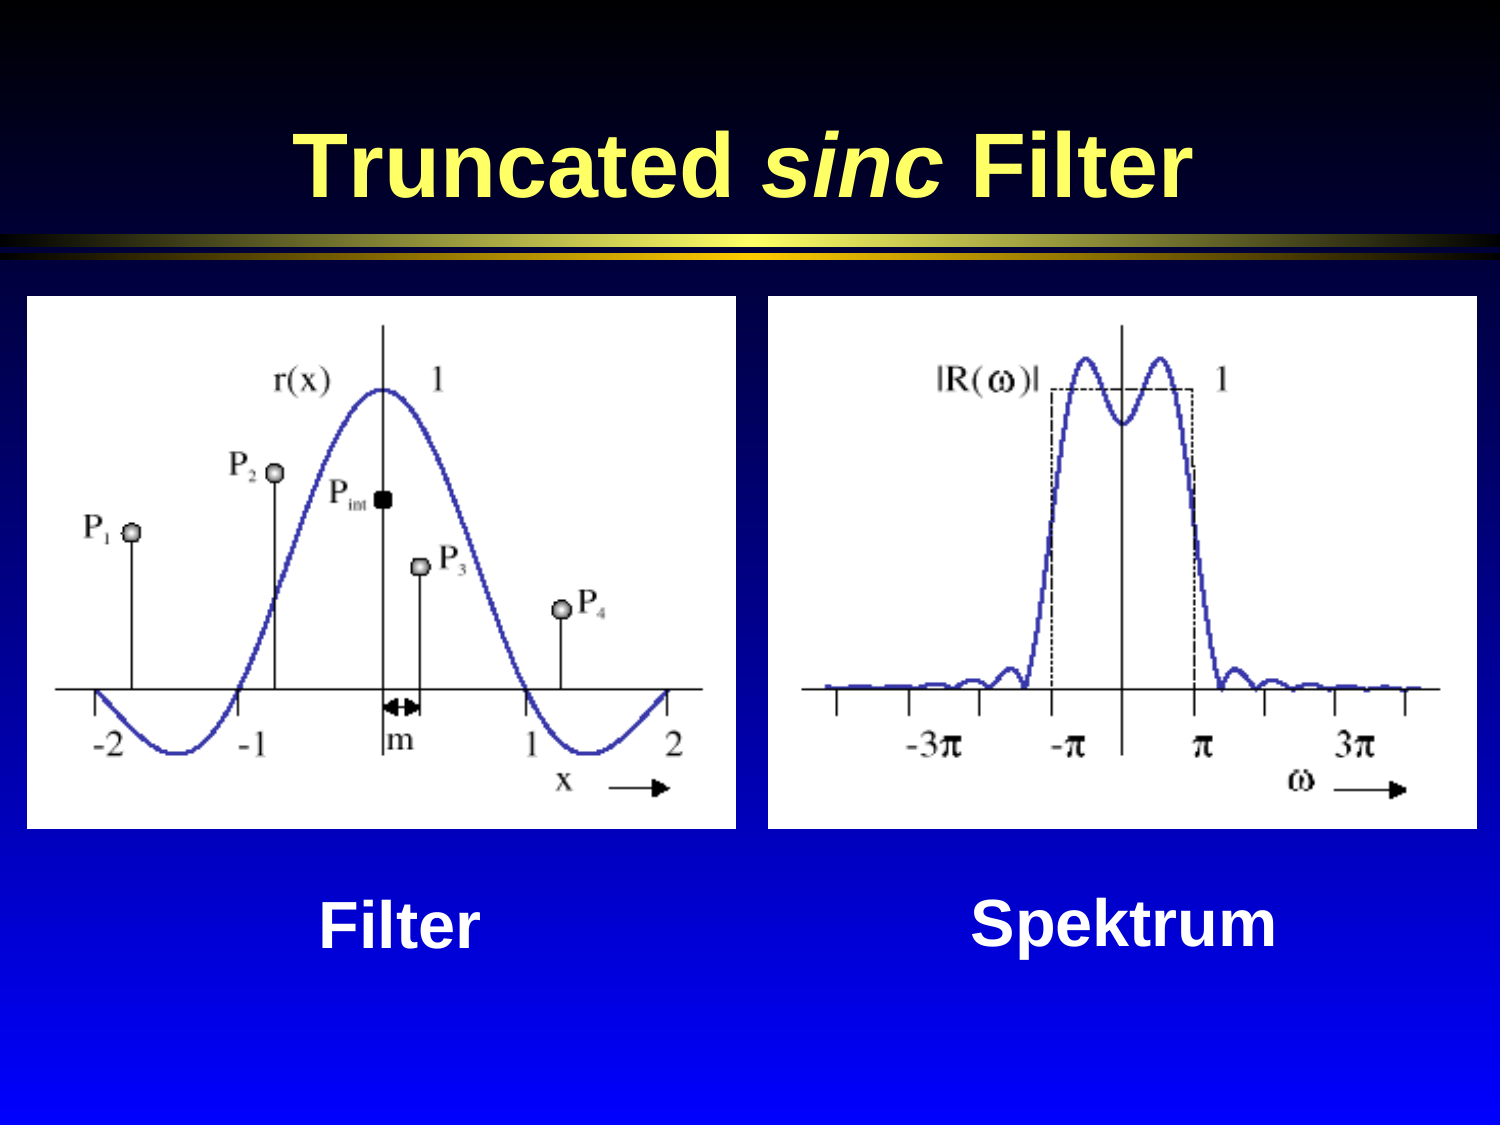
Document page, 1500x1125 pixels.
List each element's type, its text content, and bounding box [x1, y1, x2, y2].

picture [27, 296, 736, 829]
text_box Spektrum [955, 871, 1294, 968]
text_box Filter [303, 874, 497, 970]
picture [768, 296, 1477, 829]
title Truncated sinc Filter [99, 37, 1388, 225]
